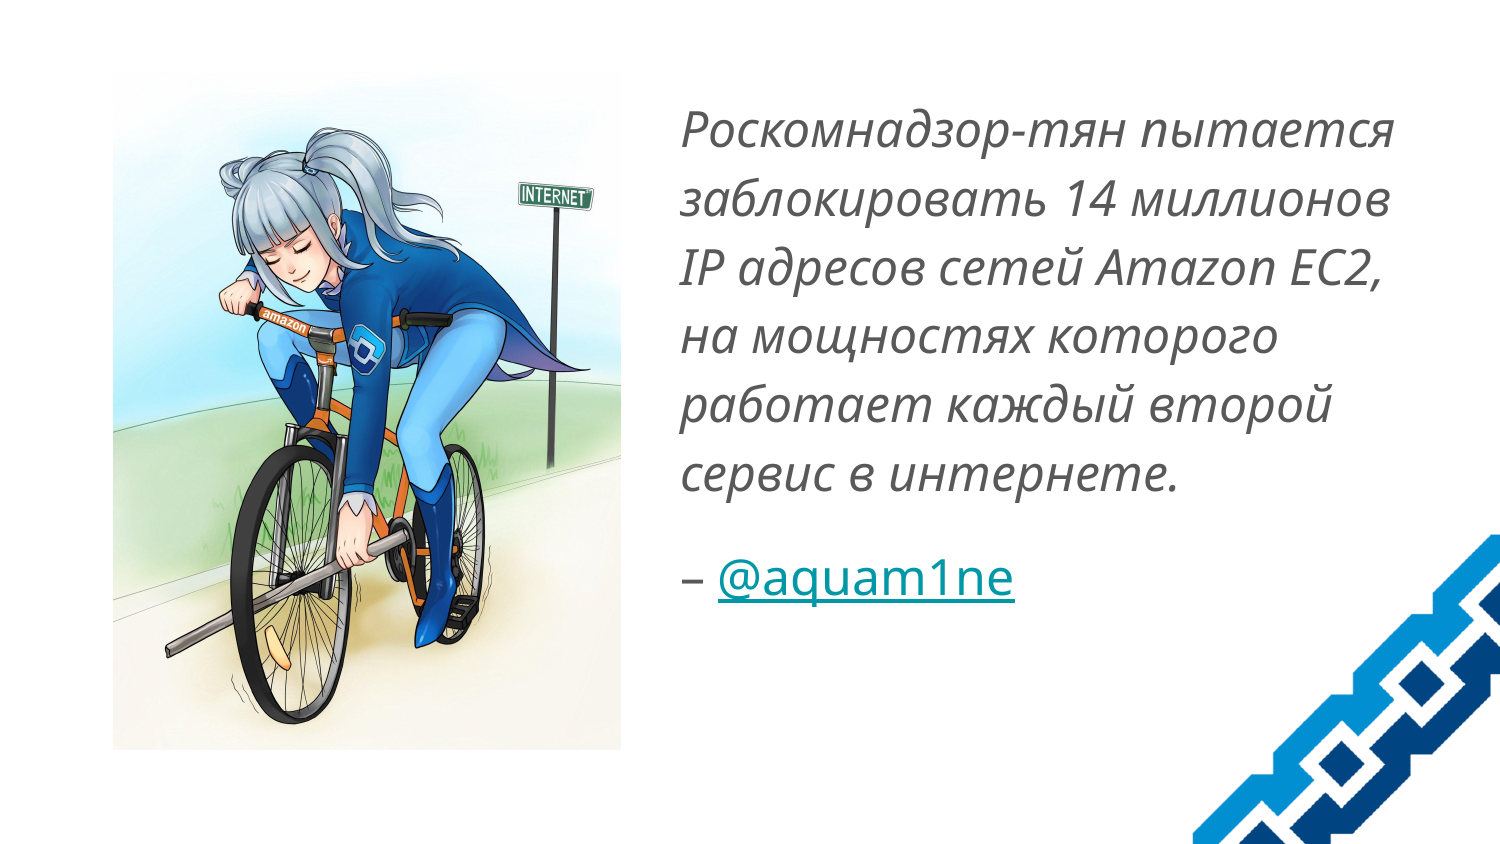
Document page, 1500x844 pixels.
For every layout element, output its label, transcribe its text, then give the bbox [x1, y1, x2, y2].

picture [1220, 564, 1500, 844]
list Роскомнадзор-тян пытается заблокировать 14 миллионов IP адресов сетей Amazon EC2, на мощностях которого работает каждый второй сервис в интернете. – @aquam1ne [665, 72, 1424, 750]
picture [0, 0, 1500, 844]
